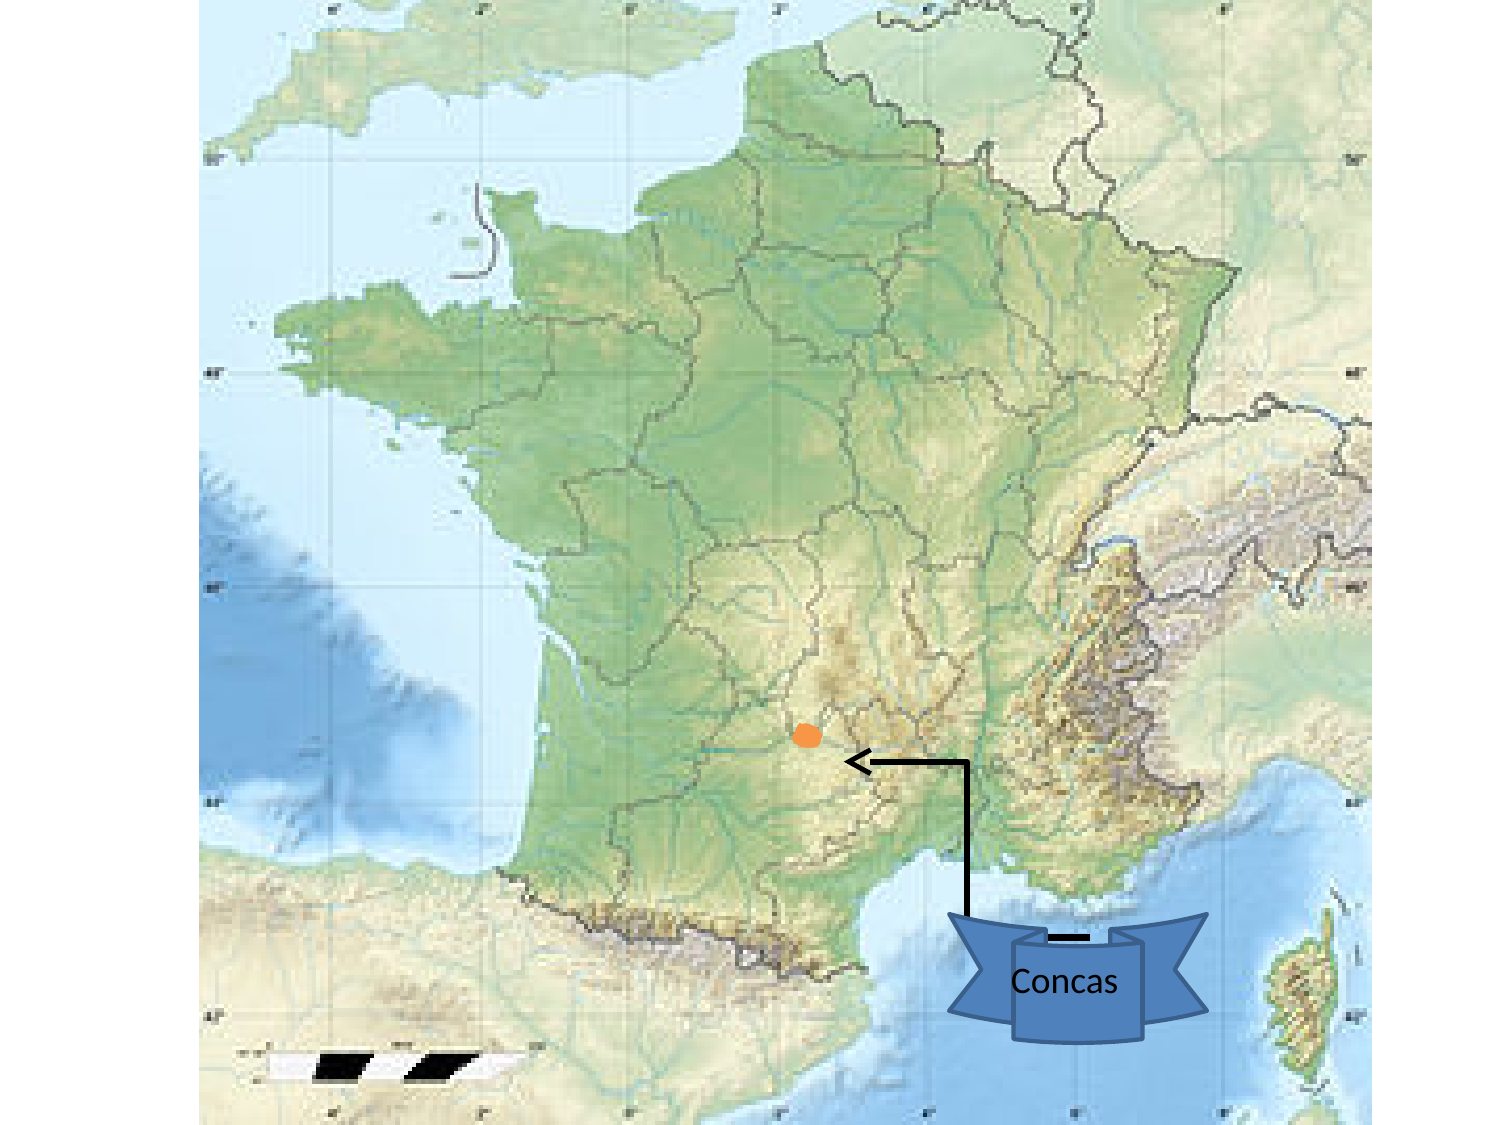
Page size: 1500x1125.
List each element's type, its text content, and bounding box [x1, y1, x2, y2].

picture [199, 0, 1372, 1125]
text_box [949, 913, 1208, 1043]
text_box Concas [996, 949, 1172, 1009]
